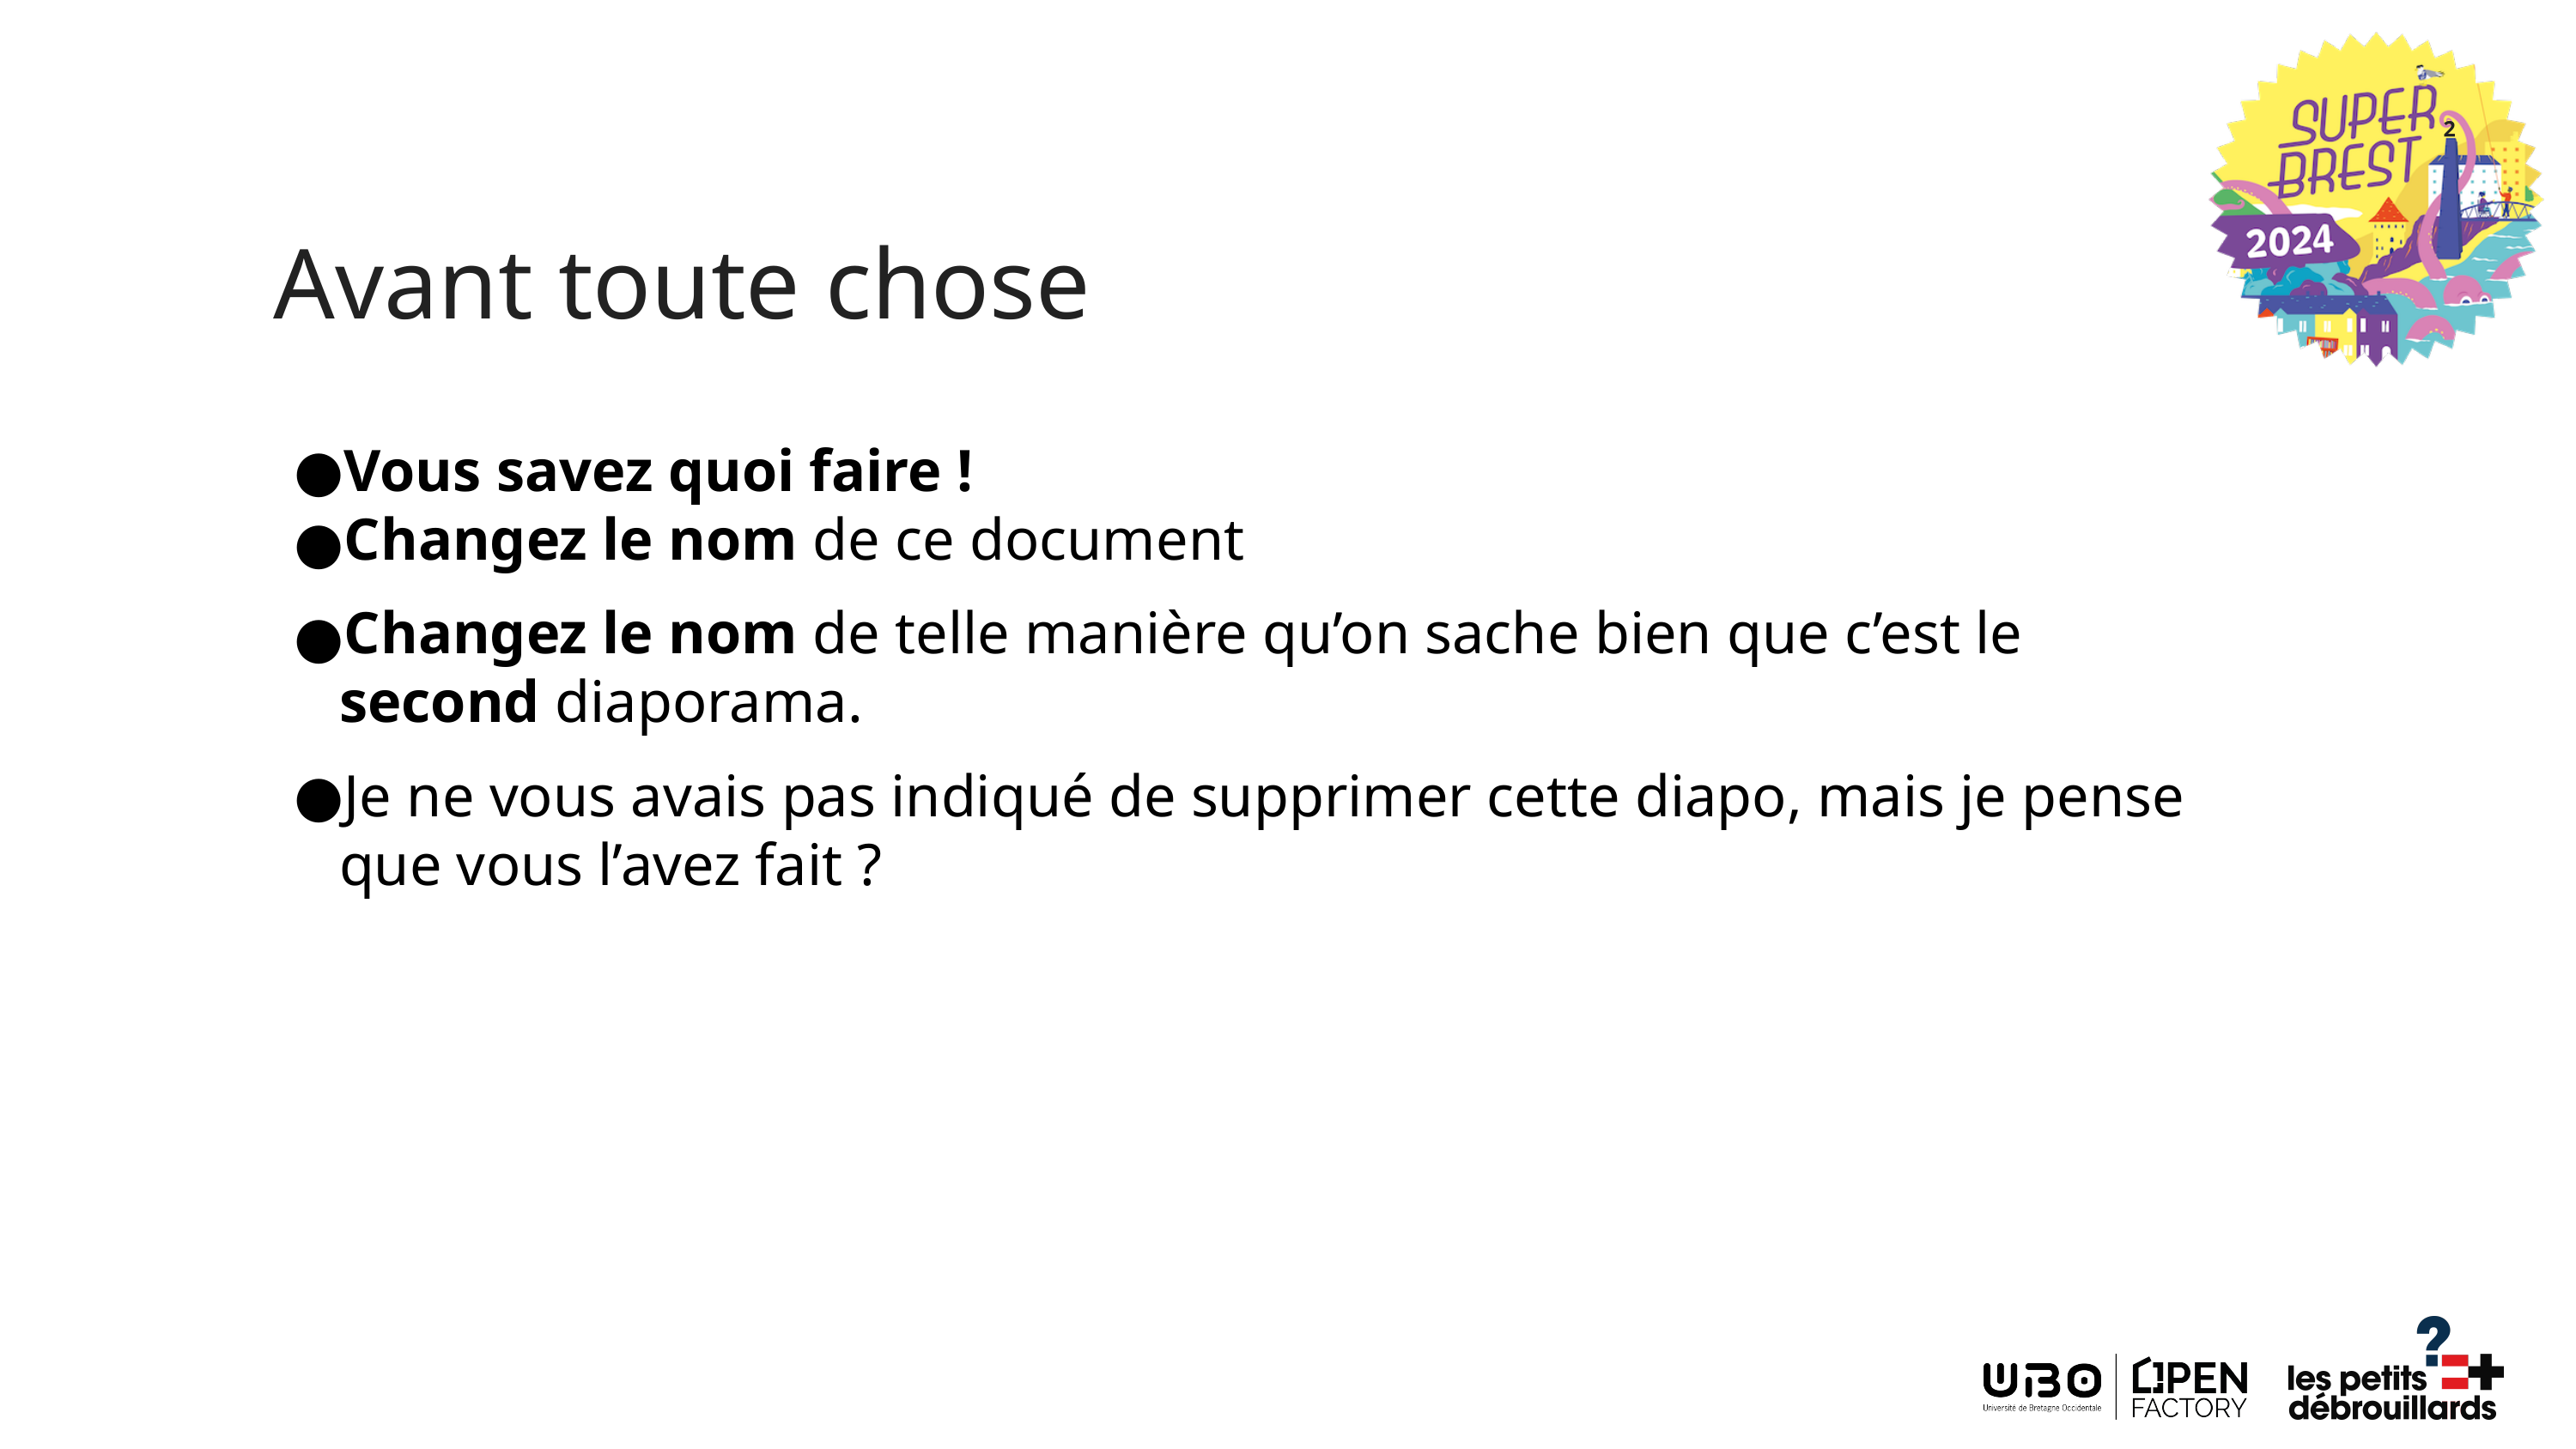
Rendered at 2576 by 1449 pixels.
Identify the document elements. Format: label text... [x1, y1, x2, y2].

picture [2176, 0, 2576, 400]
picture [1984, 1354, 2247, 1420]
slide_number <numéro> [2307, 93, 2456, 145]
list Vous savez quoi faire ! Changez le nom de ce document Changez le nom de telle manière qu’on sache bien que c’est le second diaporama. Je ne vous avais pas indiqué de supprimer cette diapo, mais je pense que vous l’avez fait ? [275, 433, 2188, 1122]
picture [2288, 1316, 2504, 1420]
title Avant toute chose [273, 217, 1741, 434]
